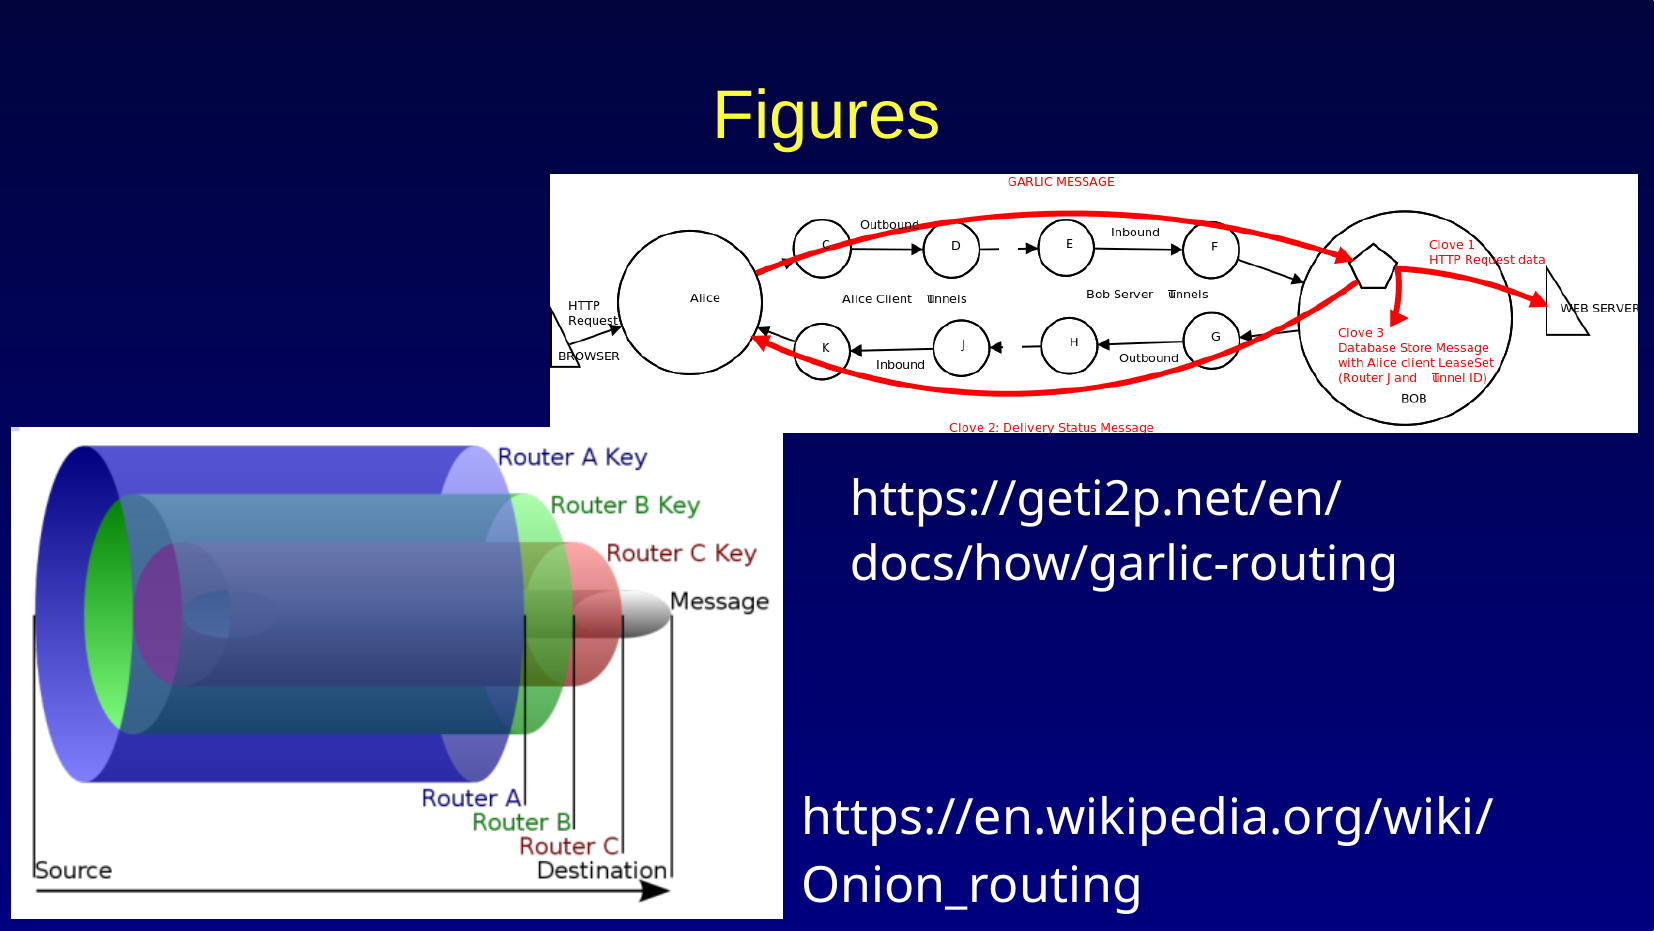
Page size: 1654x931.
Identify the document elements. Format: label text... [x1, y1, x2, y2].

title Figures [82, 37, 1571, 193]
text_box https://geti2p.net/en/docs/how/garlic-routing [849, 463, 1445, 596]
picture [11, 174, 1638, 919]
text_box https://en.wikipedia.org/wiki/Onion_routing [801, 781, 1595, 914]
